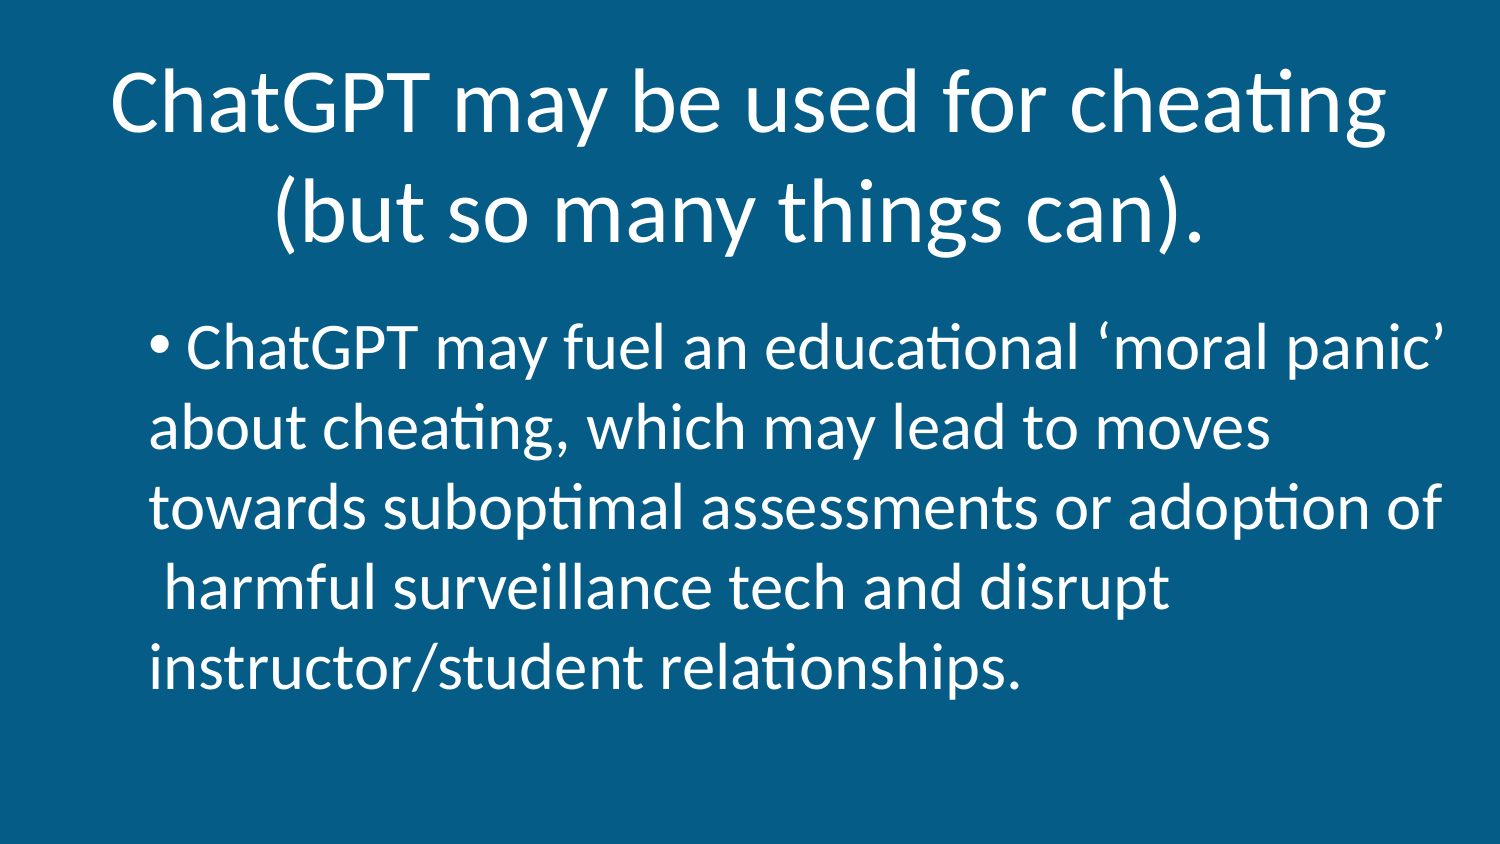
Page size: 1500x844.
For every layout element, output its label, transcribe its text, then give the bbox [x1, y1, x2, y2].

title ChatGPT may be used for cheating (but so many things can). [75, 33, 1426, 293]
list ChatGPT may fuel an educational ‘moral panic’ about cheating, which may lead to moves towards suboptimal assessments or adoption of harmful surveillance tech and disrupt instructor/student relationships. [75, 295, 1465, 816]
